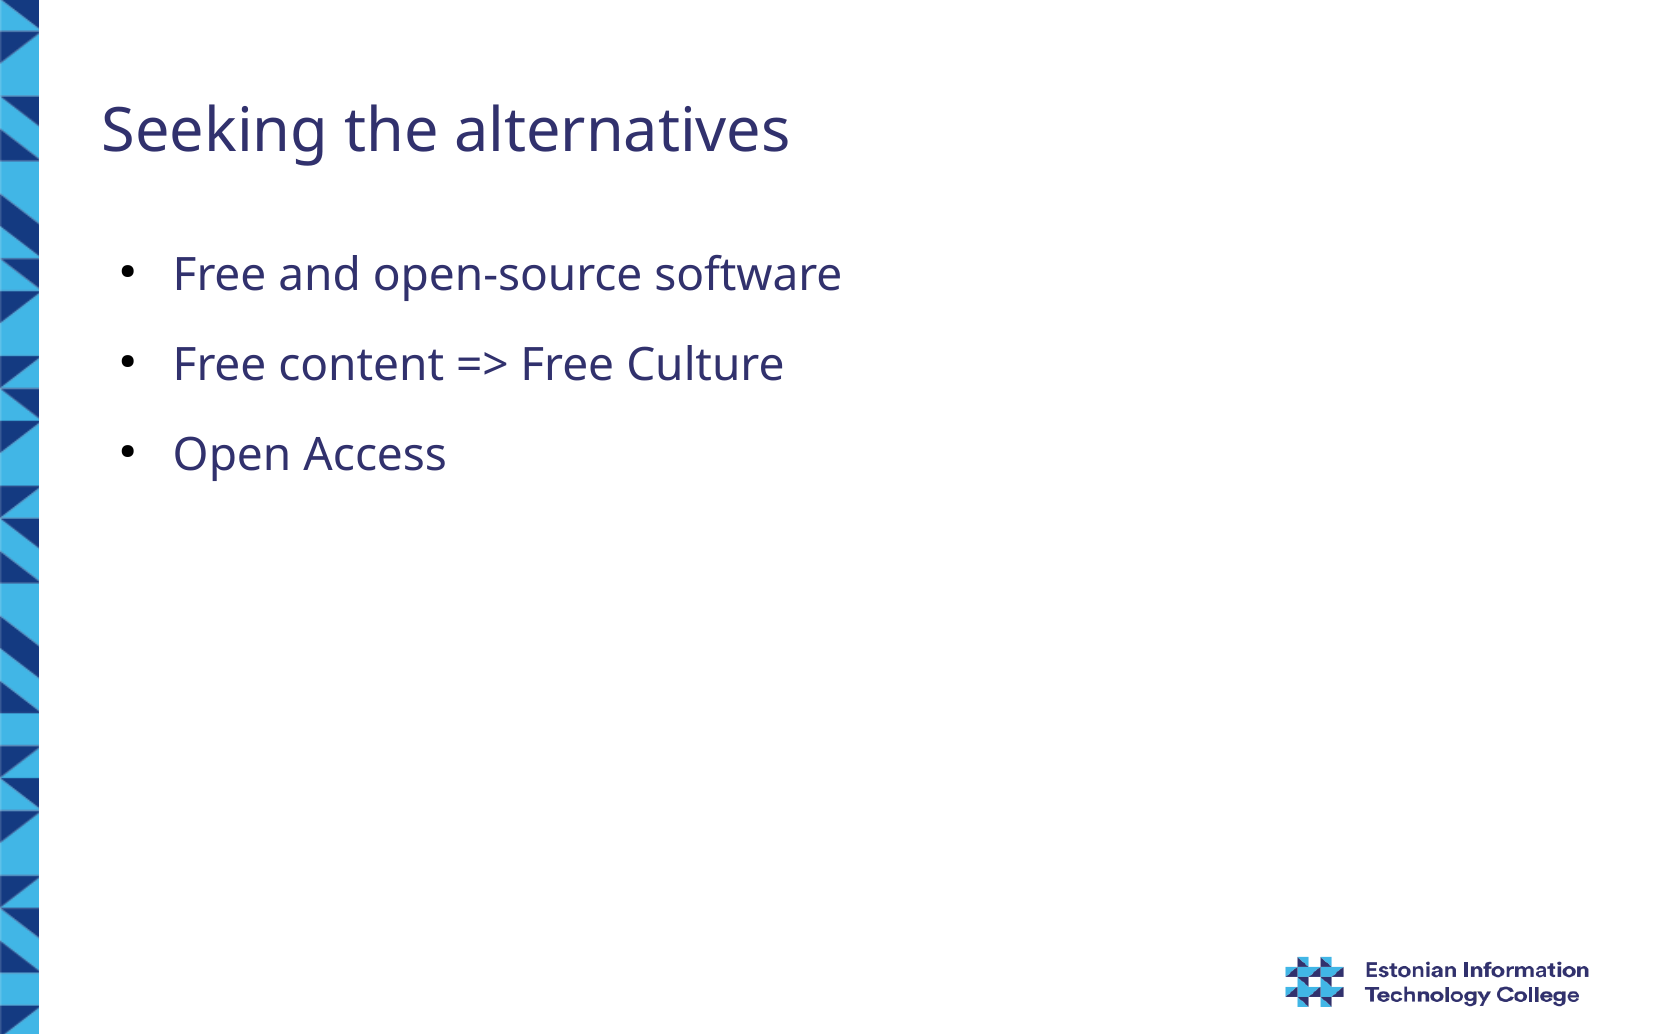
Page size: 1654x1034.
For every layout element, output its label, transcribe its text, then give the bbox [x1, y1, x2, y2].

title Seeking the alternatives [101, 41, 1489, 214]
list Free and open-source software Free content => Free Culture Open Access [101, 241, 1591, 924]
